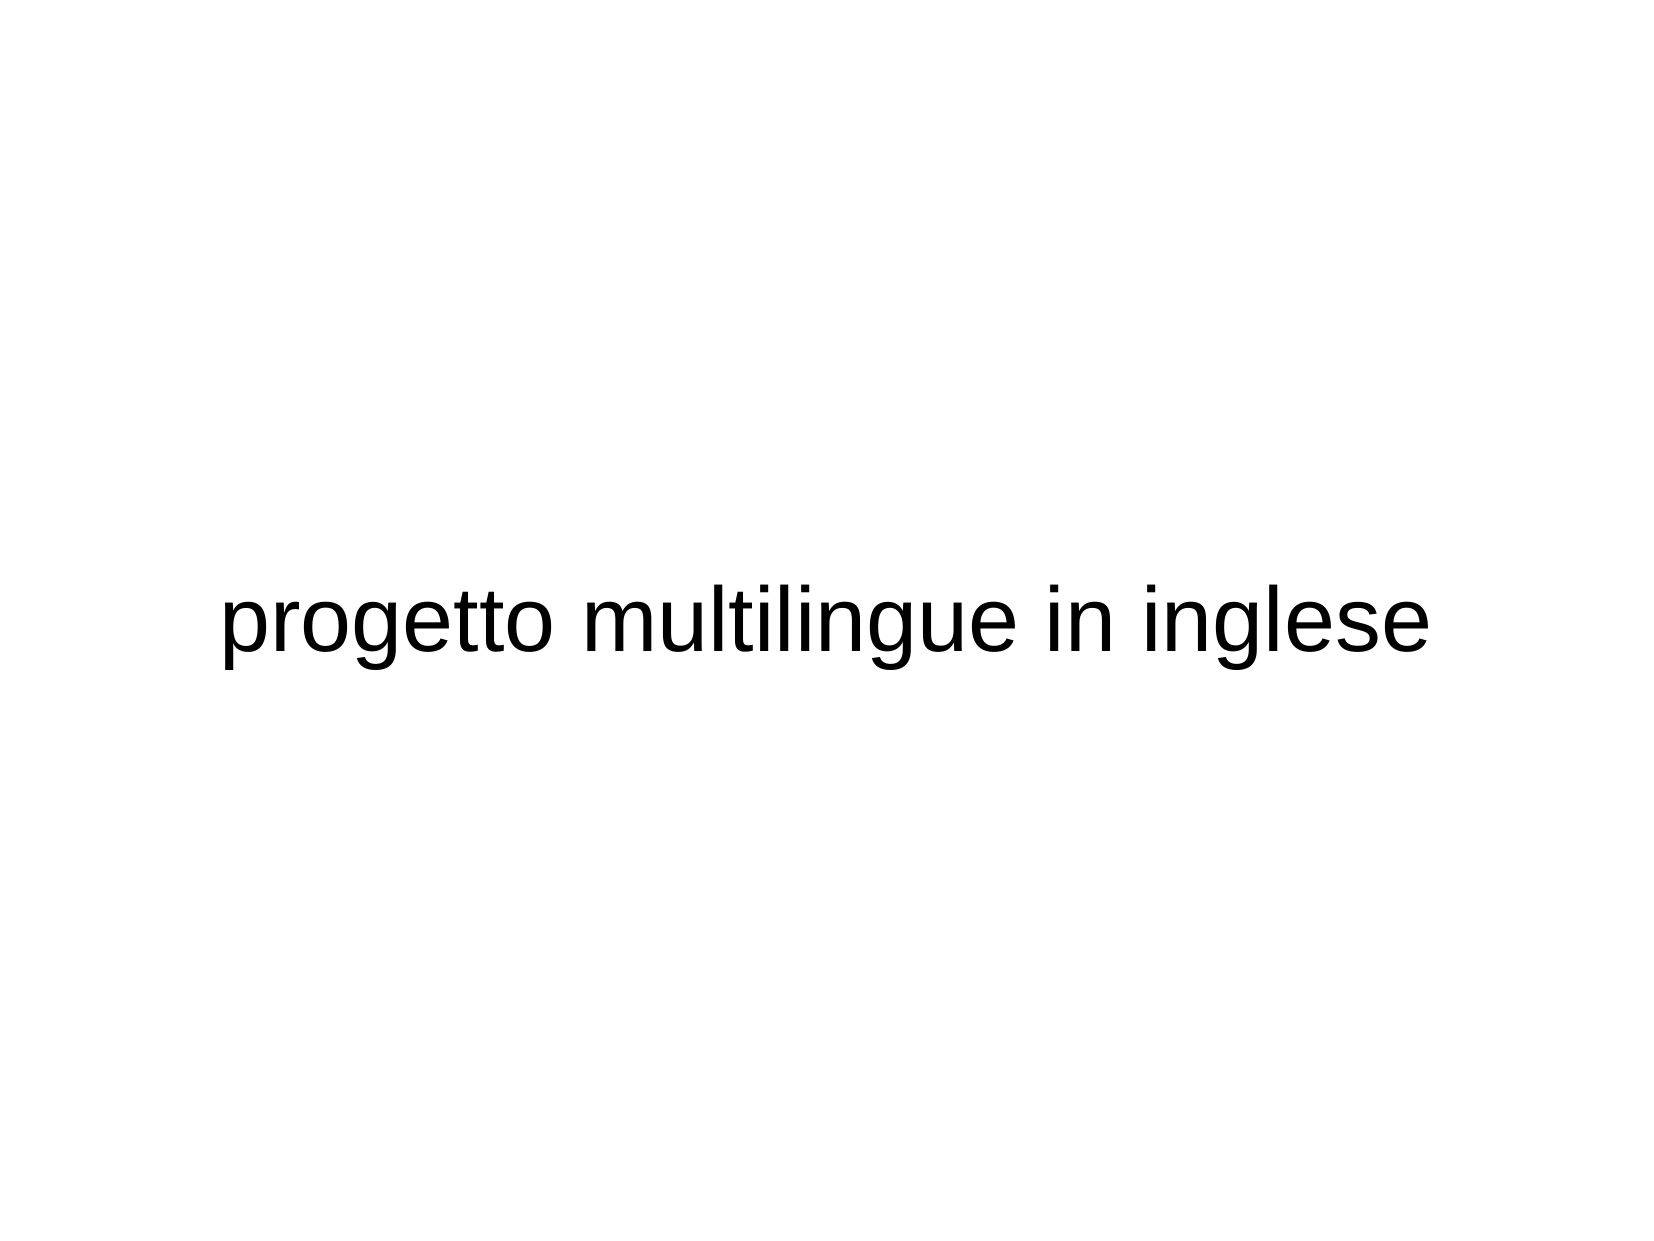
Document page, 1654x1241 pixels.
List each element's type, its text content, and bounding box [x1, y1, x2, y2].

title progetto multilingue in inglese [82, 516, 1571, 724]
